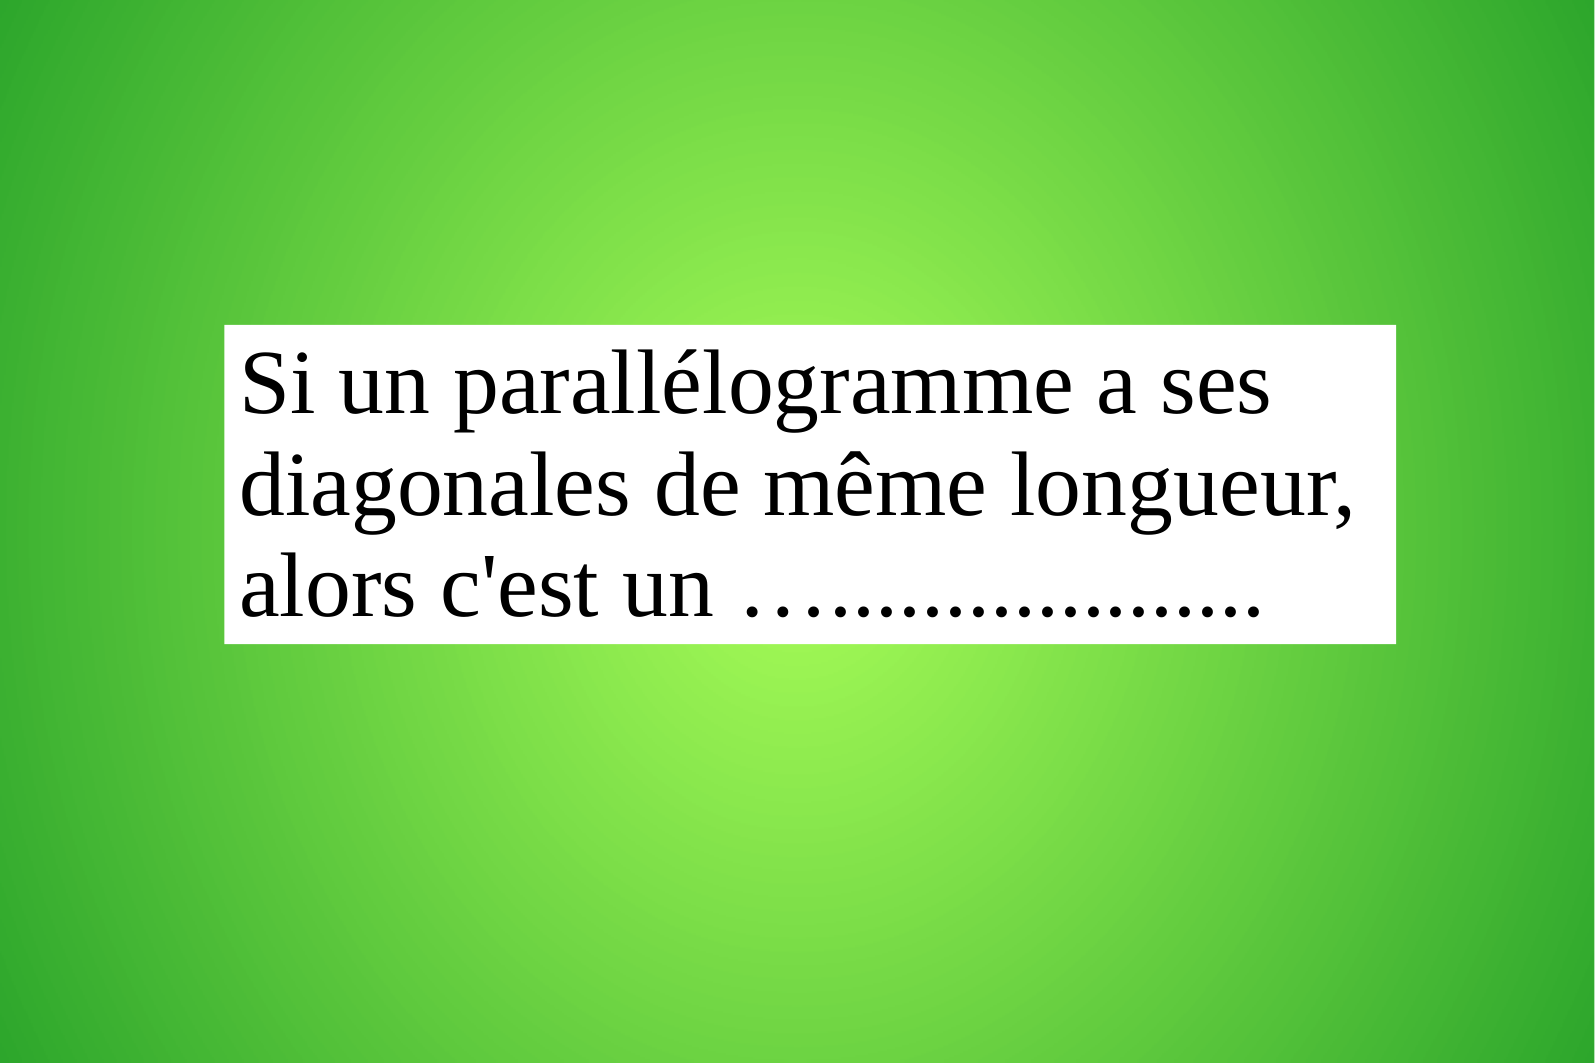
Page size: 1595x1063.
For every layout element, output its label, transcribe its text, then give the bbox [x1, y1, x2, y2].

picture [0, 0, 1595, 1063]
text_box Si un parallélogramme a ses diagonales de même longueur, alors c'est un …................... [224, 324, 1396, 645]
